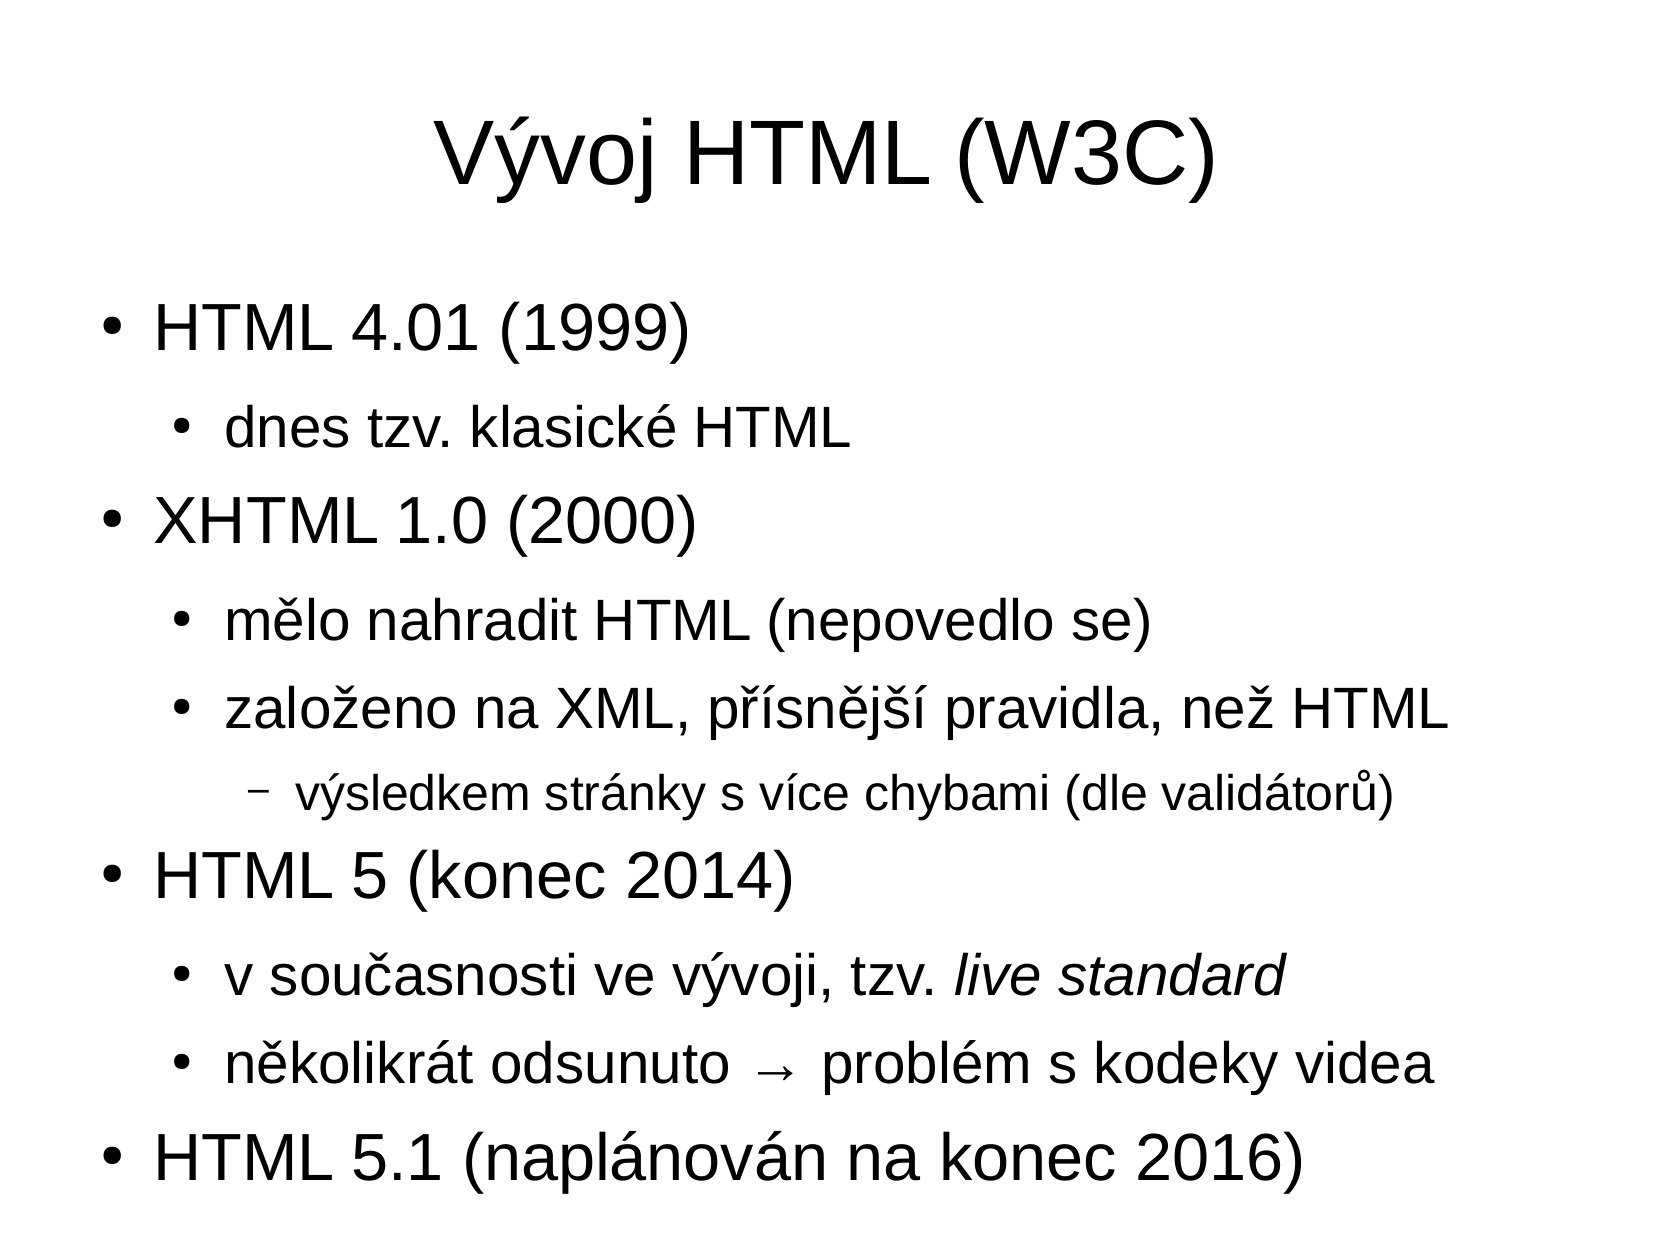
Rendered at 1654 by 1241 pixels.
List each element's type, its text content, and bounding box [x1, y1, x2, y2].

title Vývoj HTML (W3C) [82, 49, 1571, 257]
list HTML 4.01 (1999) dnes tzv. klasické HTML XHTML 1.0 (2000) mělo nahradit HTML (nepovedlo se) založeno na XML, přísnější pravidla, než HTML výsledkem stránky s více chybami (dle validátorů) HTML 5 (konec 2014) v současnosti ve vývoji, tzv. live standard několikrát odsunuto → problém s kodeky videa HTML 5.1 (naplánován na konec 2016) [82, 290, 1571, 1195]
